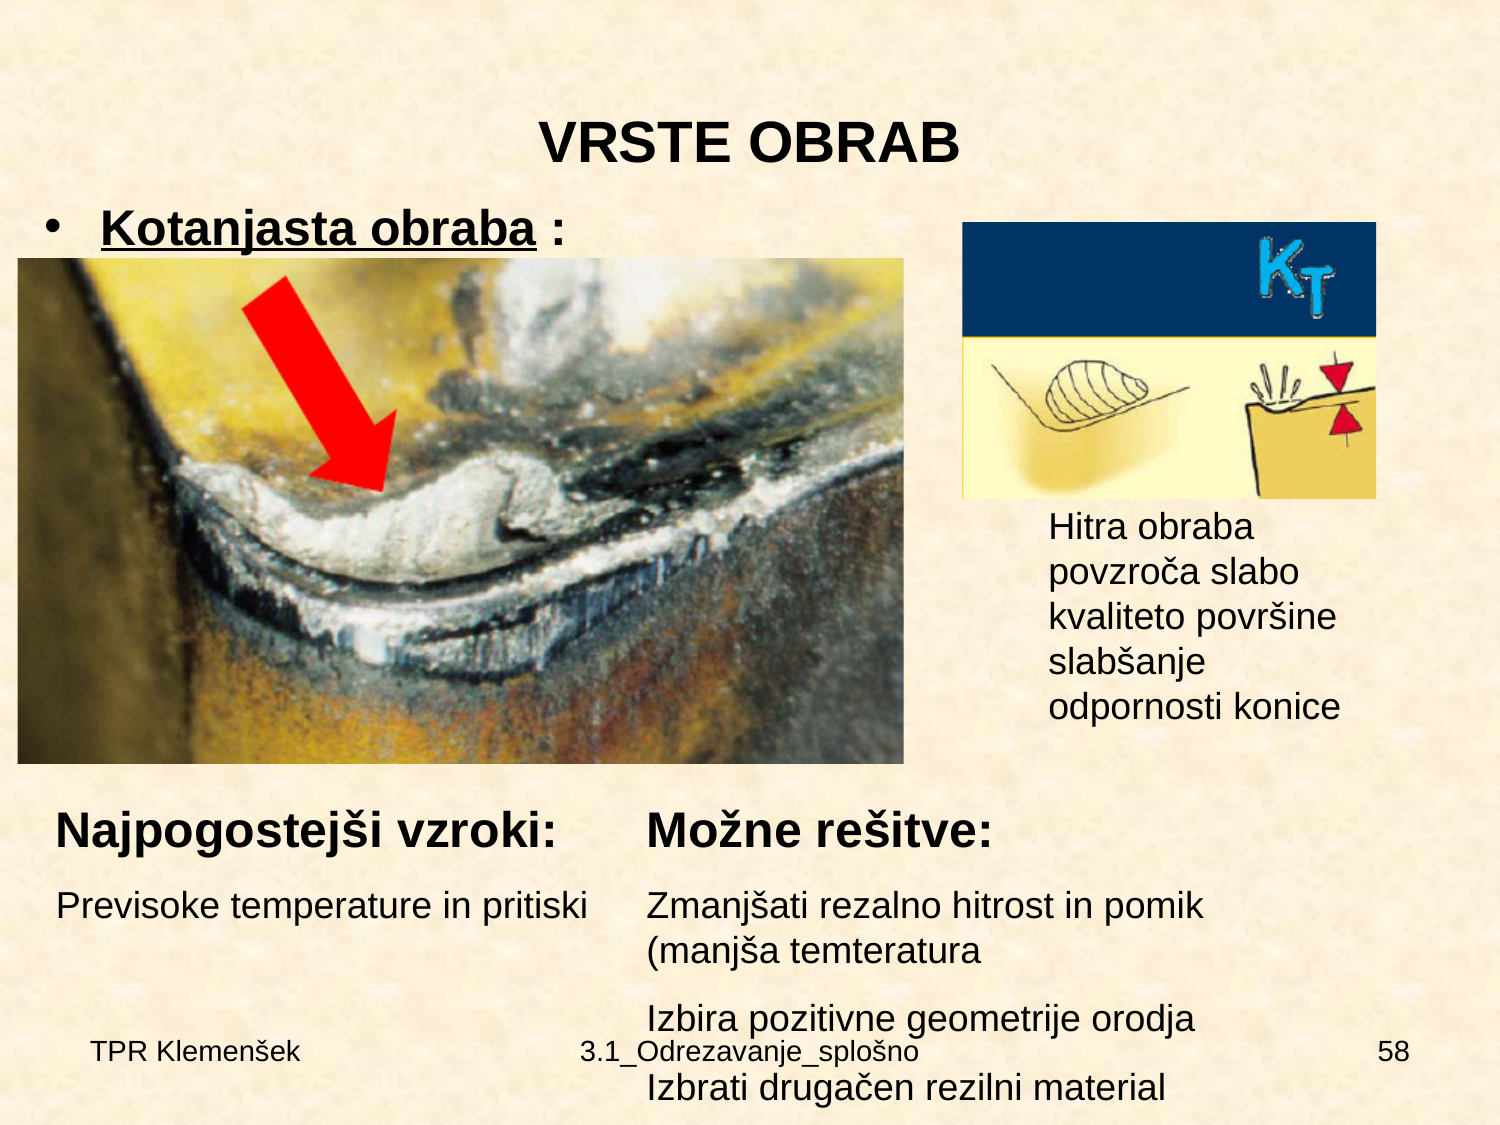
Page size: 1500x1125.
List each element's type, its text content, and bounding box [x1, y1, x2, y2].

title VRSTE OBRAB [75, 45, 1426, 233]
text_box Hitra obraba povzroča slabo kvaliteto površine slabšanje odpornosti konice [1033, 494, 1412, 735]
list Kotanjasta obraba : [29, 187, 1022, 334]
text_box 3.1_Odrezavanje_splošno [512, 1024, 988, 1103]
text_box Najpogostejši vzroki: Previsoke temperature in pritiski [41, 789, 621, 934]
picture [0, 0, 1500, 1125]
text_box TPR Klemenšek [74, 1024, 426, 1103]
text_box <number> [1074, 1024, 1426, 1103]
text_box Možne rešitve: Zmanjšati rezalno hitrost in pomik (manjša temteratura Izbira pozitivne geometrije orodja Izbrati drugačen rezilni material [631, 789, 1294, 1116]
